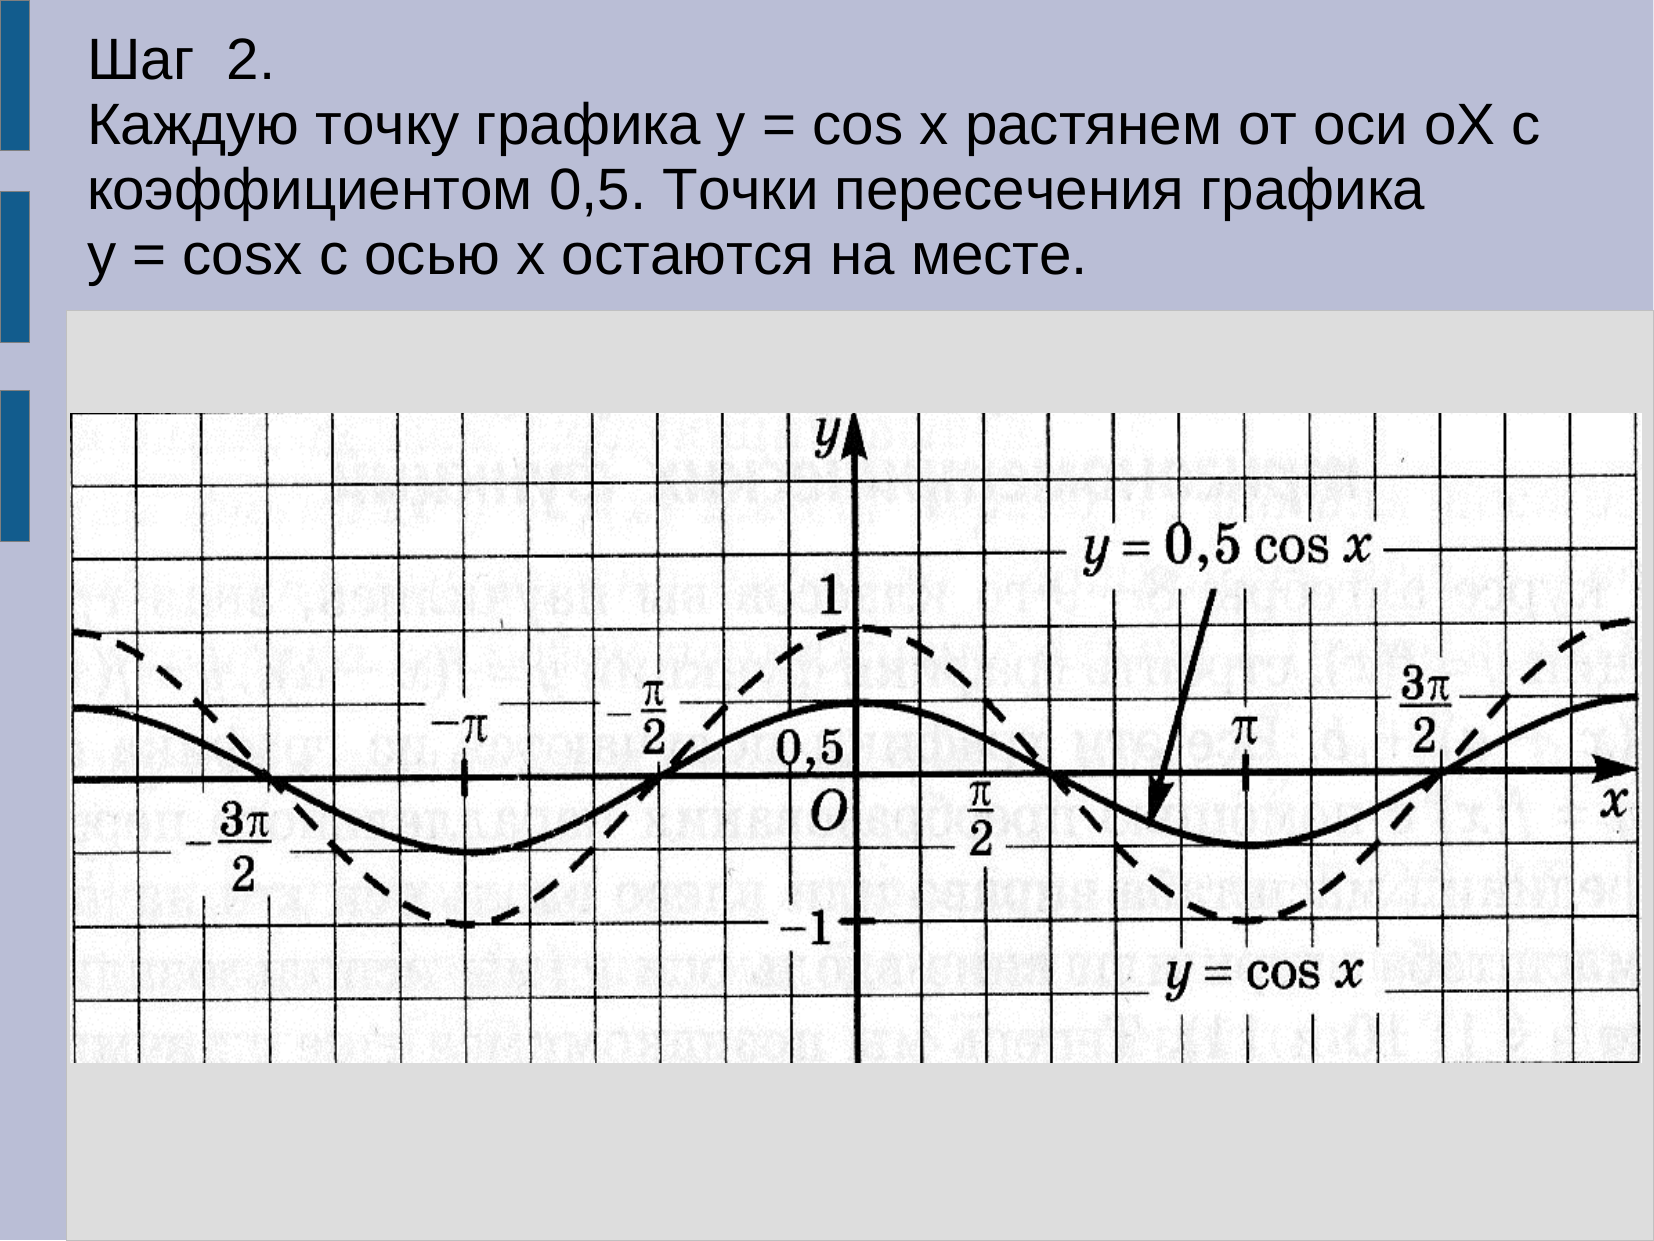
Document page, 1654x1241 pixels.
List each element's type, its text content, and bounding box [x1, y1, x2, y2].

picture [70, 413, 1642, 1063]
title Шаг 2. Каждую точку графика у = cos x растянем от оси оХ с коэффициентом 0,5. Точки пересечения графика у = cosx с осью х остаются на месте. [70, 26, 1602, 288]
